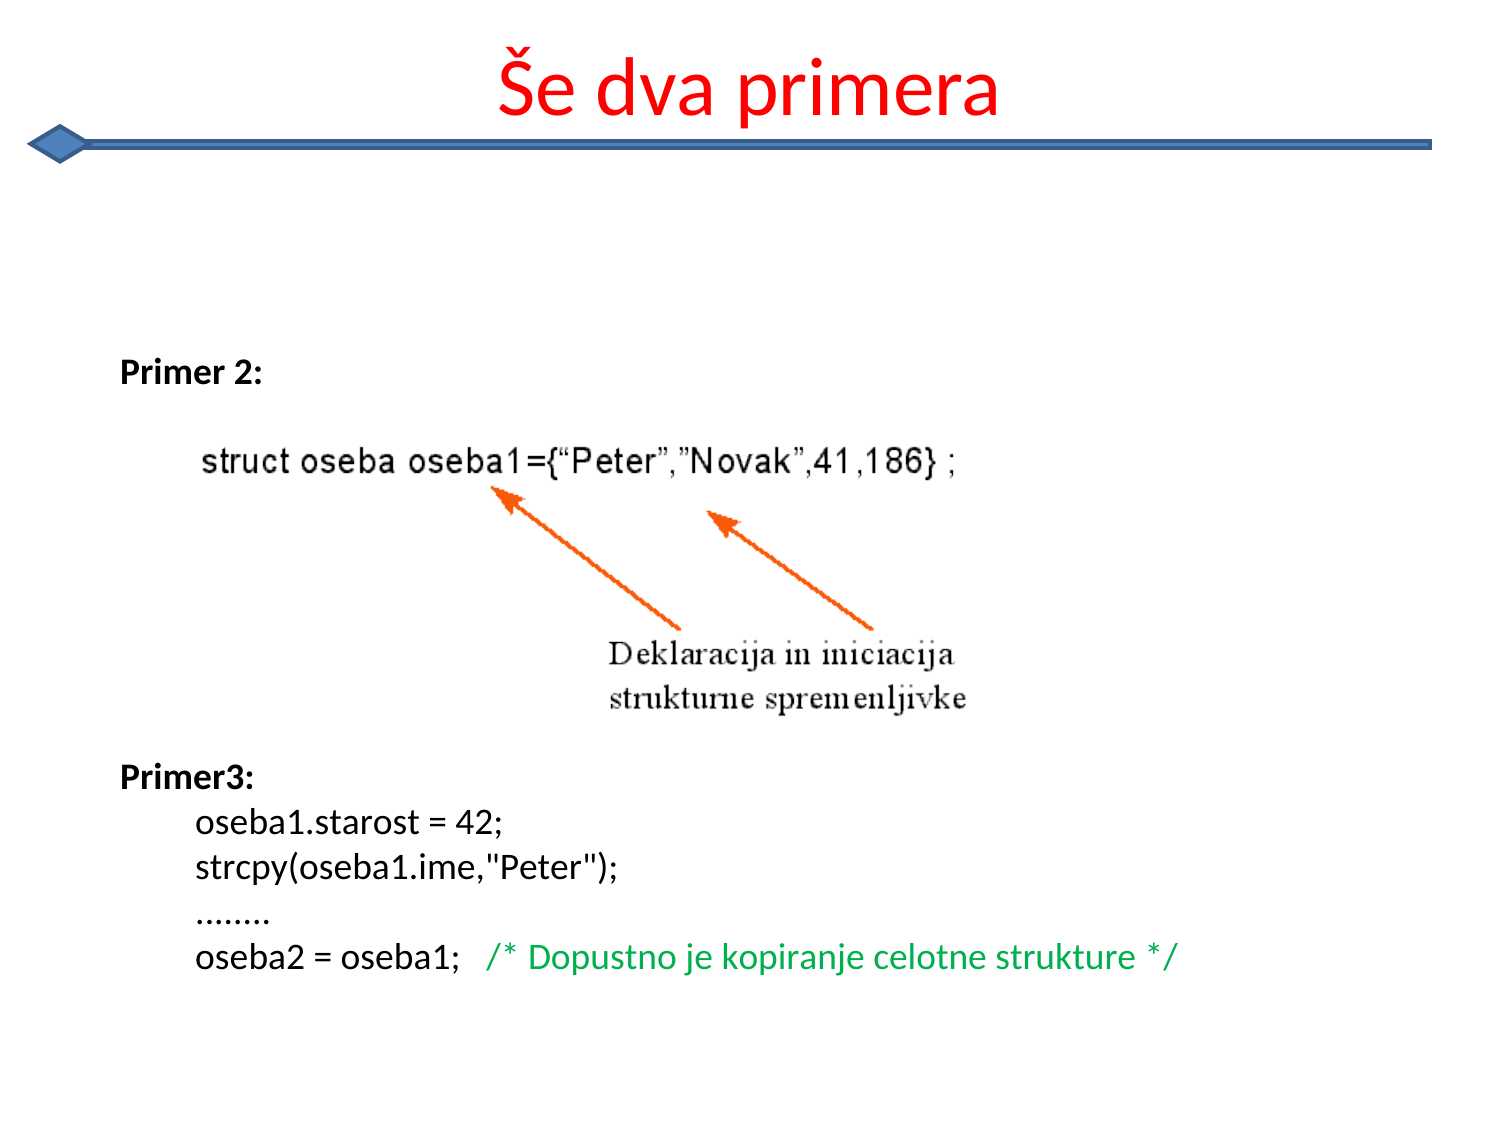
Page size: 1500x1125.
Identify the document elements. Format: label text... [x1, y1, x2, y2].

picture [187, 433, 982, 727]
title Še dva primera [75, 23, 1426, 141]
text_box Primer 2: Primer3: oseba1.starost = 42; strcpy(oseba1.ime,"Peter"); ........ oseba2 = oseba1; /* Dopustno je kopiranje celotne strukture */ [105, 339, 1278, 1031]
